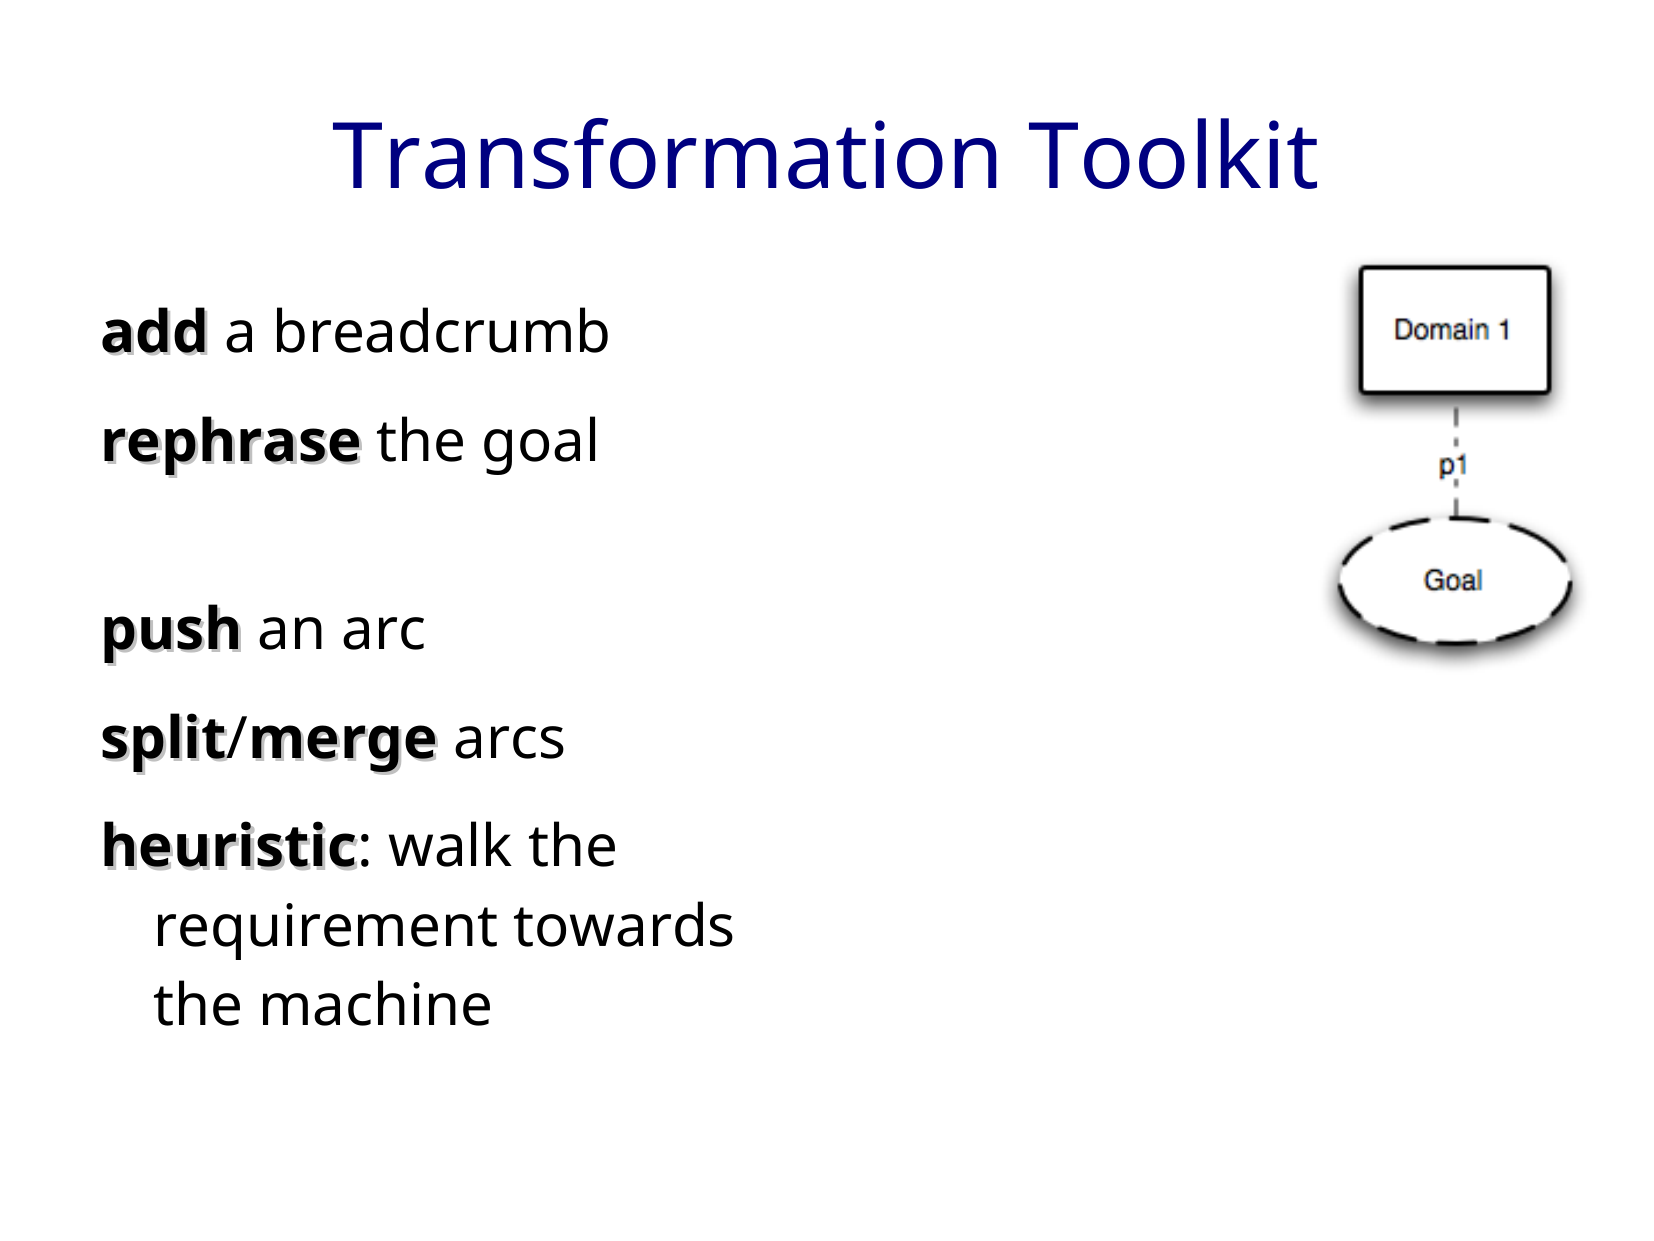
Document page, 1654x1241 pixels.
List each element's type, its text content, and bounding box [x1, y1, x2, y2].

list add a breadcrumb rephrase the goal push an arc split/merge arcs heuristic: walk the requirement towards the machine [82, 290, 809, 1156]
picture [1292, 231, 1654, 700]
title Transformation Toolkit [82, 49, 1571, 257]
